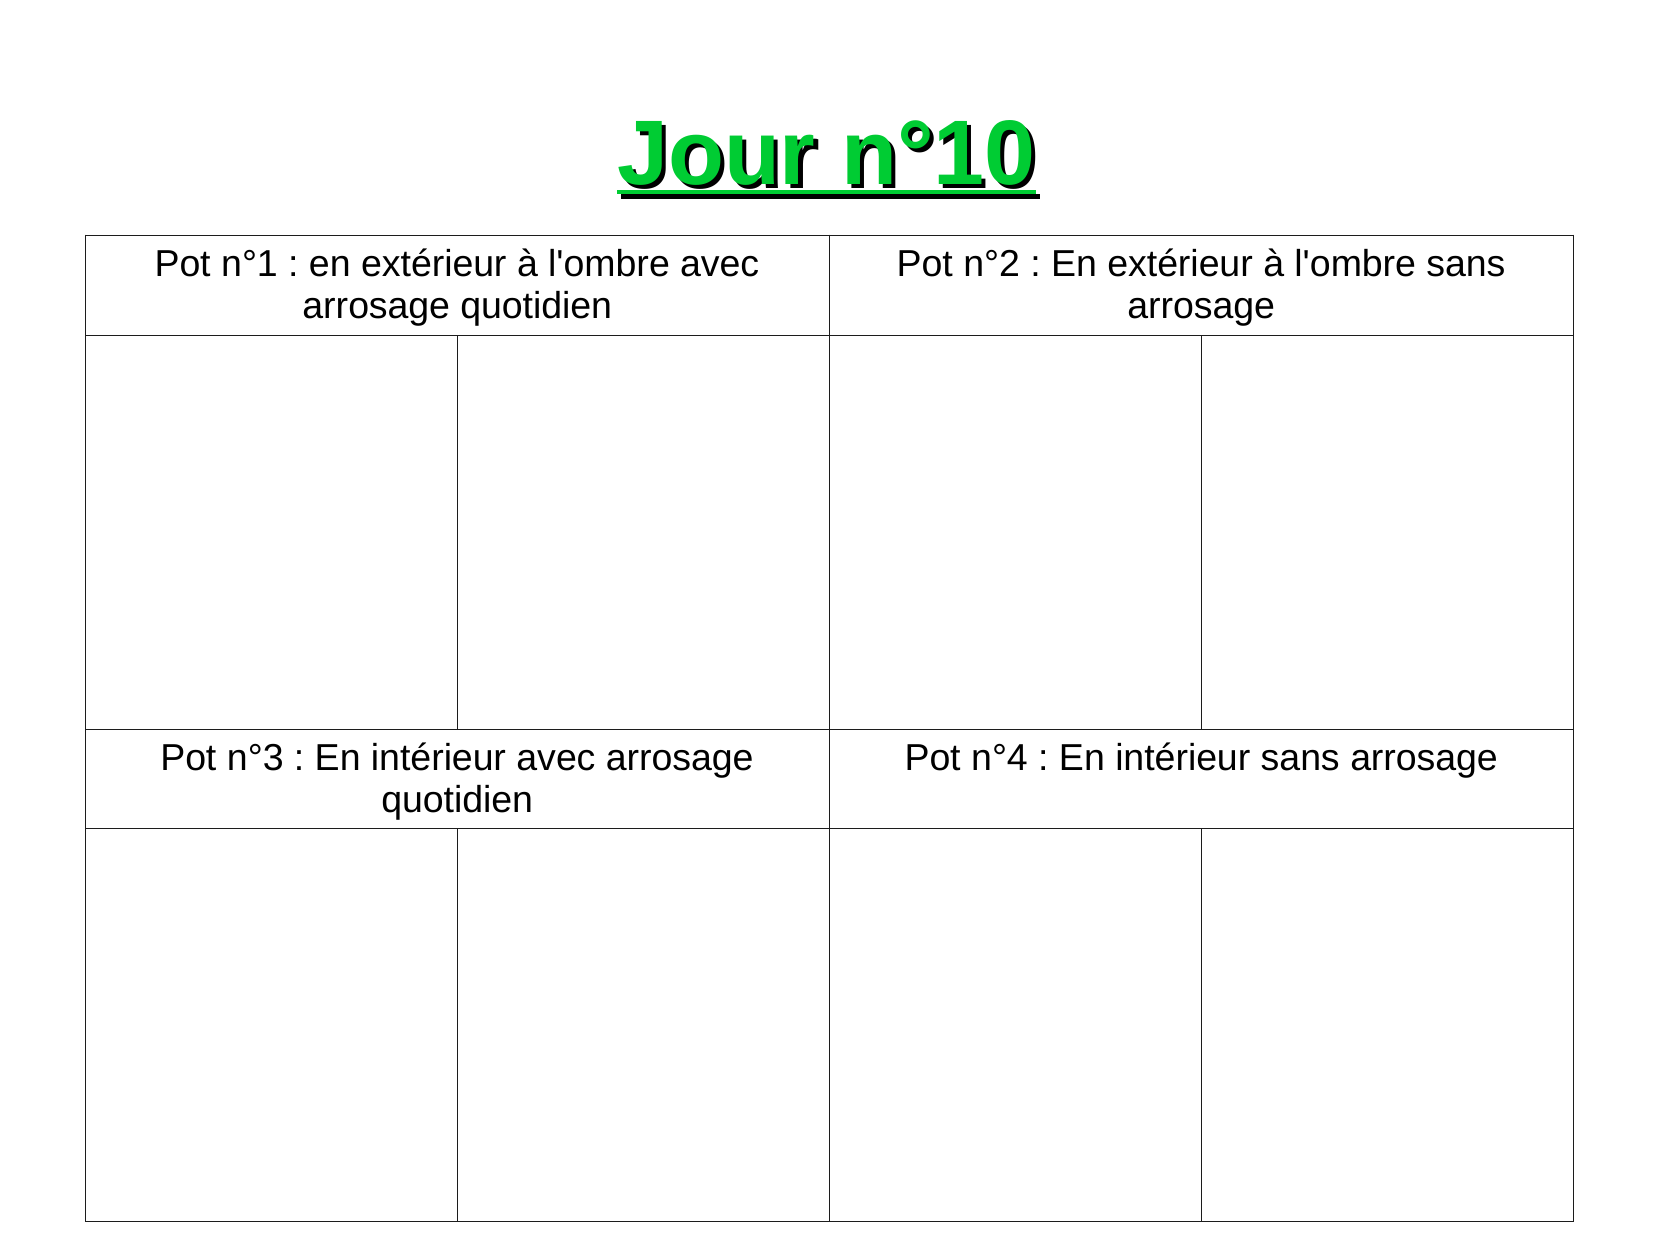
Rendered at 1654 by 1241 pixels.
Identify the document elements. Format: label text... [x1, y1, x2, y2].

table_cell [86, 336, 457, 729]
table_cell [86, 829, 457, 1221]
table_header Pot n°1 : en extérieur à l'ombre avec arrosage quotidien [86, 236, 829, 335]
table_cell [458, 336, 829, 729]
table_header Pot n°2 : En extérieur à l'ombre sans arrosage [830, 236, 1573, 335]
title Jour n°10 [82, 49, 1571, 257]
table_cell [458, 829, 829, 1221]
table_cell [830, 829, 1201, 1221]
table_cell [1202, 829, 1573, 1221]
table_cell [830, 336, 1201, 729]
table_cell [1202, 336, 1573, 729]
table_cell Pot n°4 : En intérieur sans arrosage [830, 730, 1573, 828]
table_cell Pot n°3 : En intérieur avec arrosage quotidien [86, 730, 829, 828]
